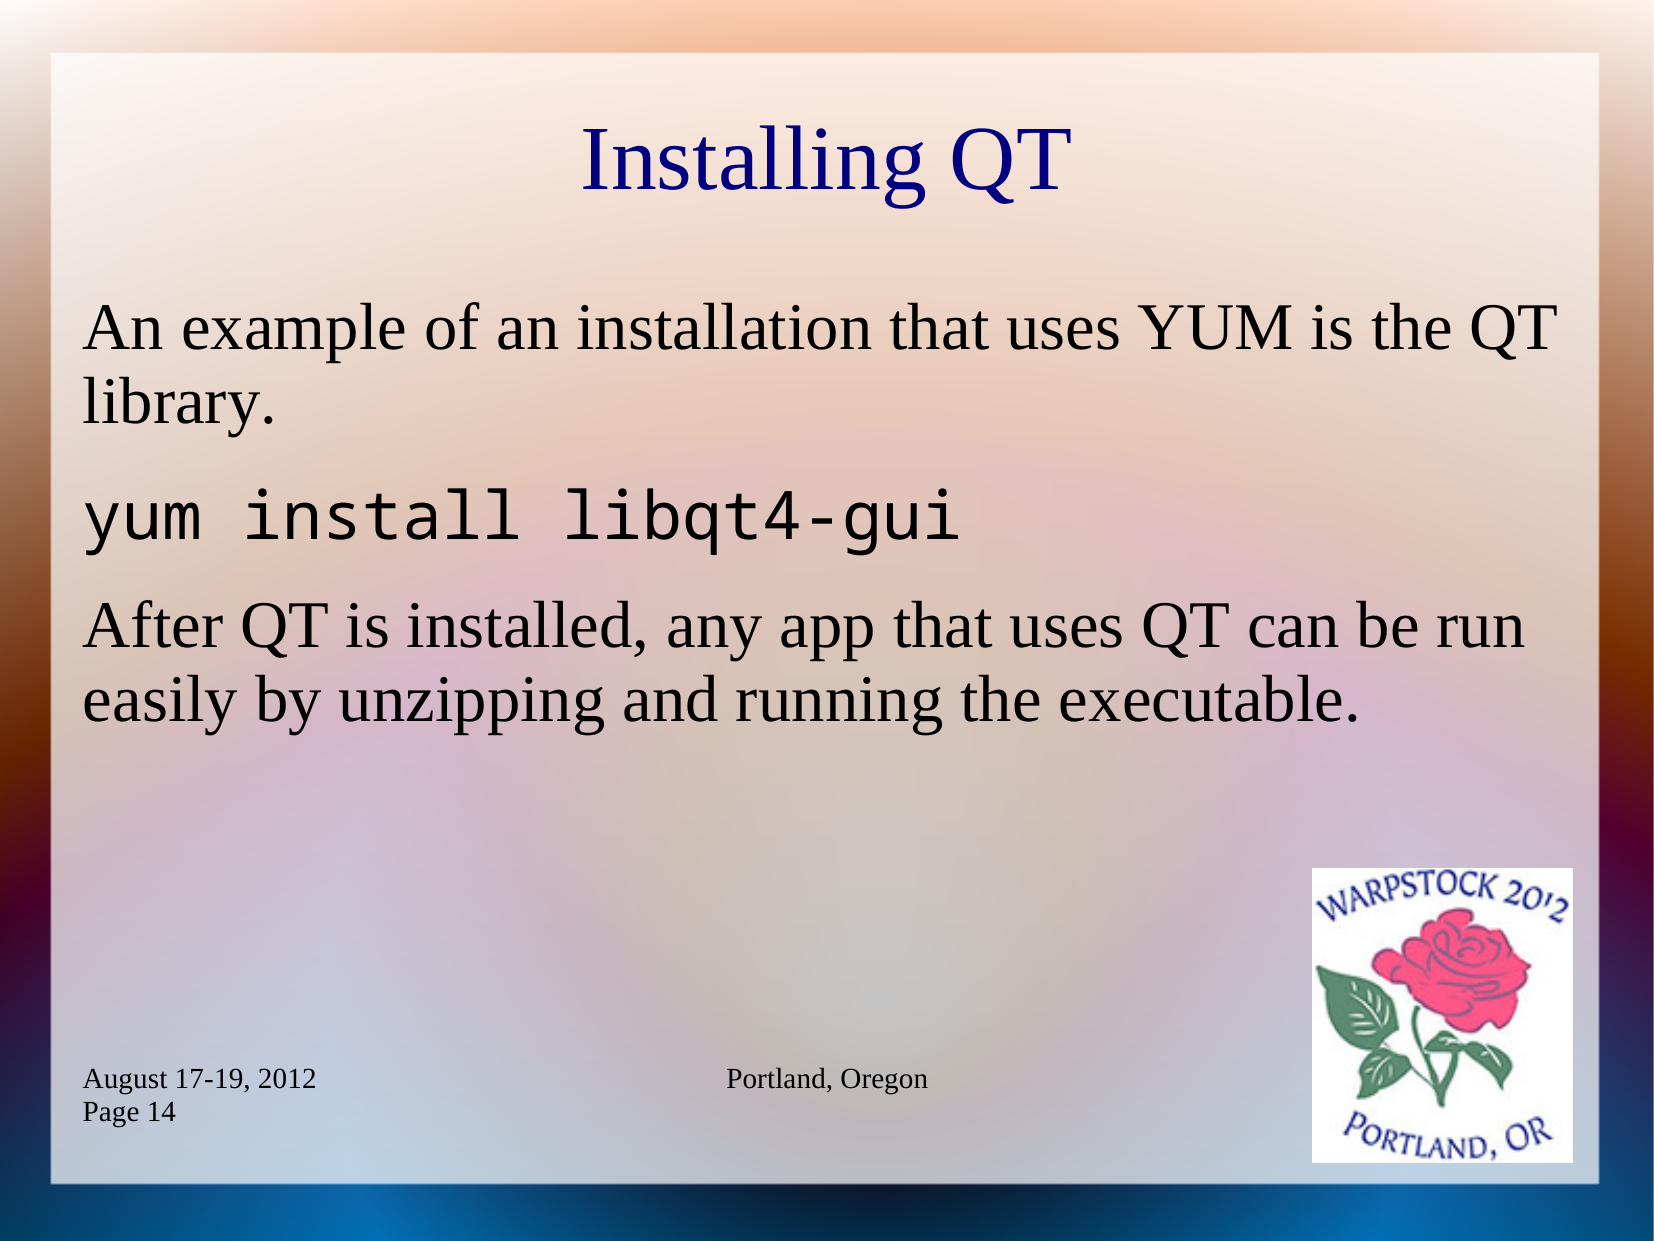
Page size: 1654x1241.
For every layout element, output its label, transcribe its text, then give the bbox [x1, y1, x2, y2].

title Installing QT [82, 62, 1571, 256]
picture [0, 0, 1654, 1241]
list An example of an installation that uses YUM is the QT library. yum install libqt4-gui After QT is installed, any app that uses QT can be run easily by unzipping and running the executable. [82, 290, 1571, 1036]
